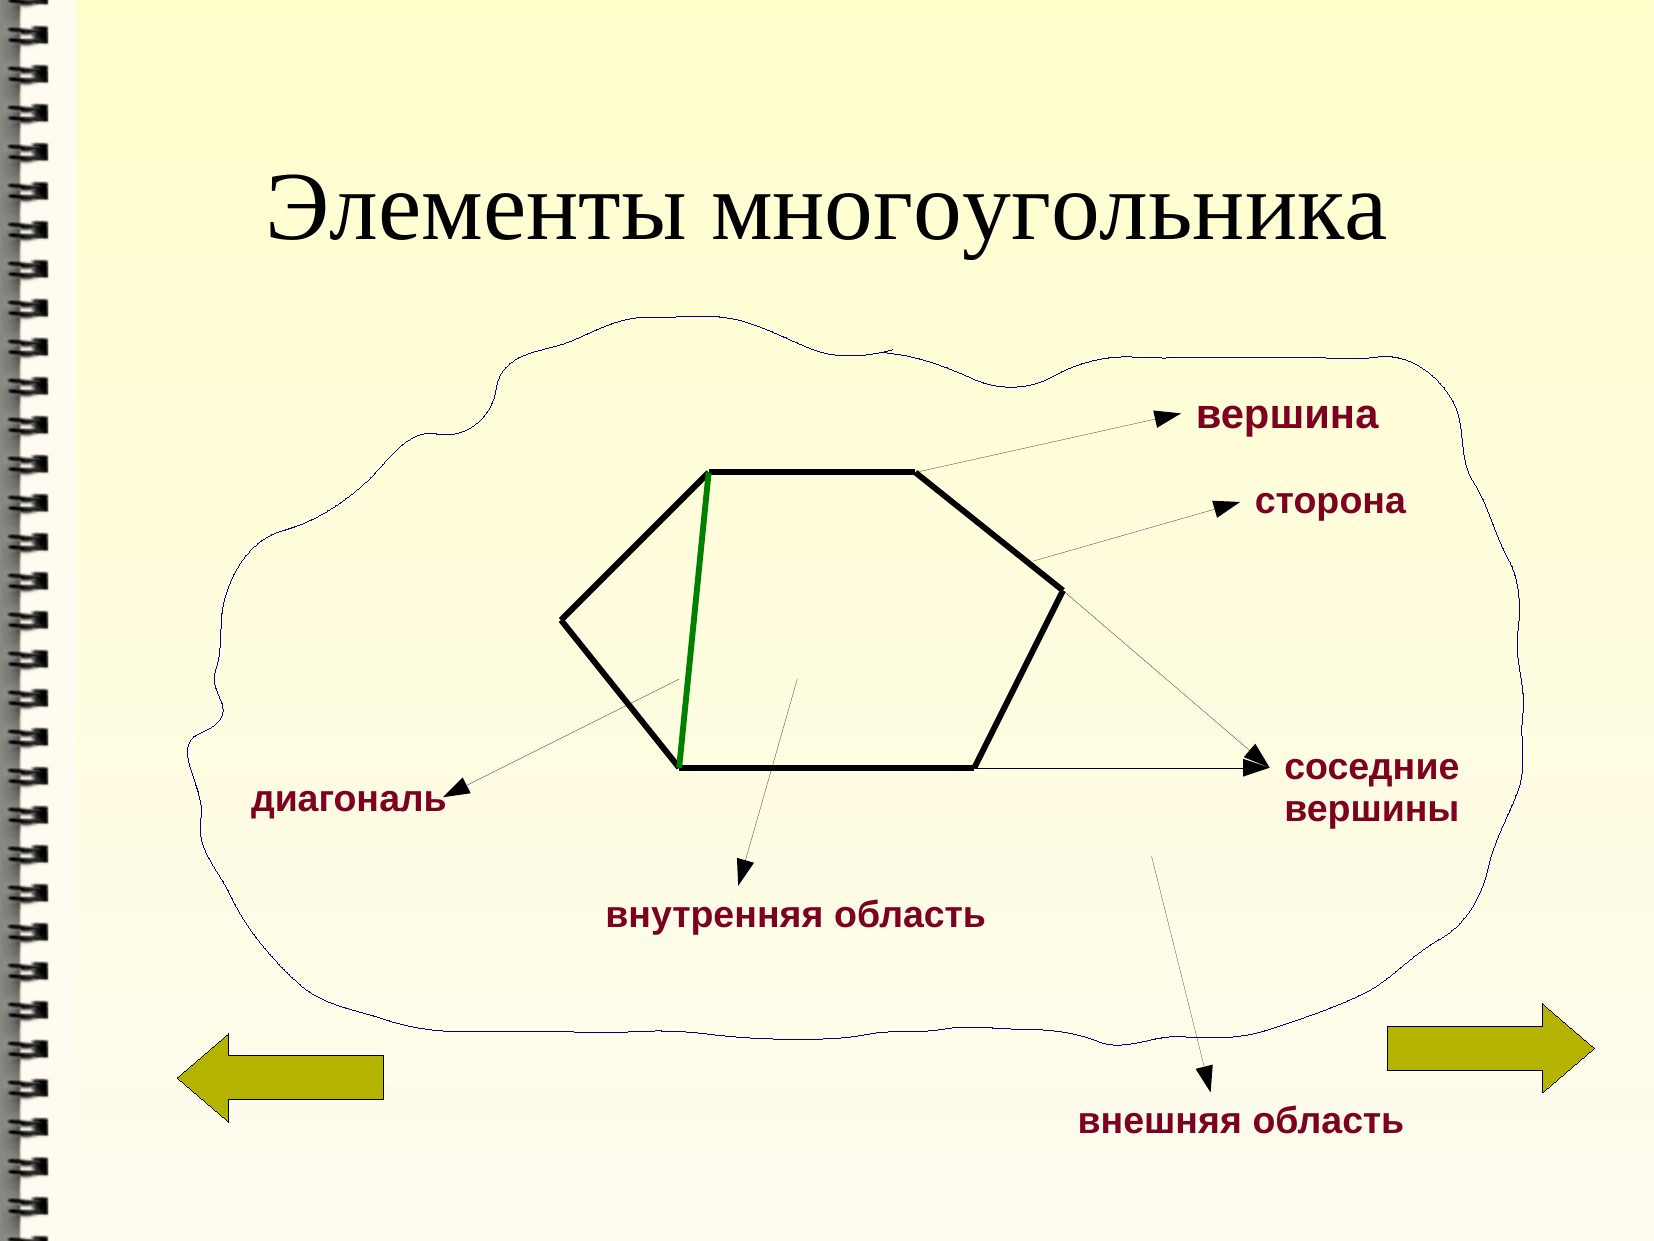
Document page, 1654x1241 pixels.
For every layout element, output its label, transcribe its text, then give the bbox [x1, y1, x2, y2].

text_box [531, 413, 1093, 827]
text_box [1387, 1003, 1595, 1093]
title Элементы многоугольника [121, 102, 1534, 310]
text_box внешняя область [1062, 1092, 1477, 1151]
text_box [177, 1033, 384, 1123]
text_box диагональ [236, 769, 473, 828]
text_box сторона [1240, 472, 1447, 531]
text_box вершина [1181, 383, 1418, 447]
text_box соседние вершины [1269, 738, 1536, 840]
picture [0, 0, 1654, 1241]
text_box внутренняя область [590, 885, 1004, 944]
